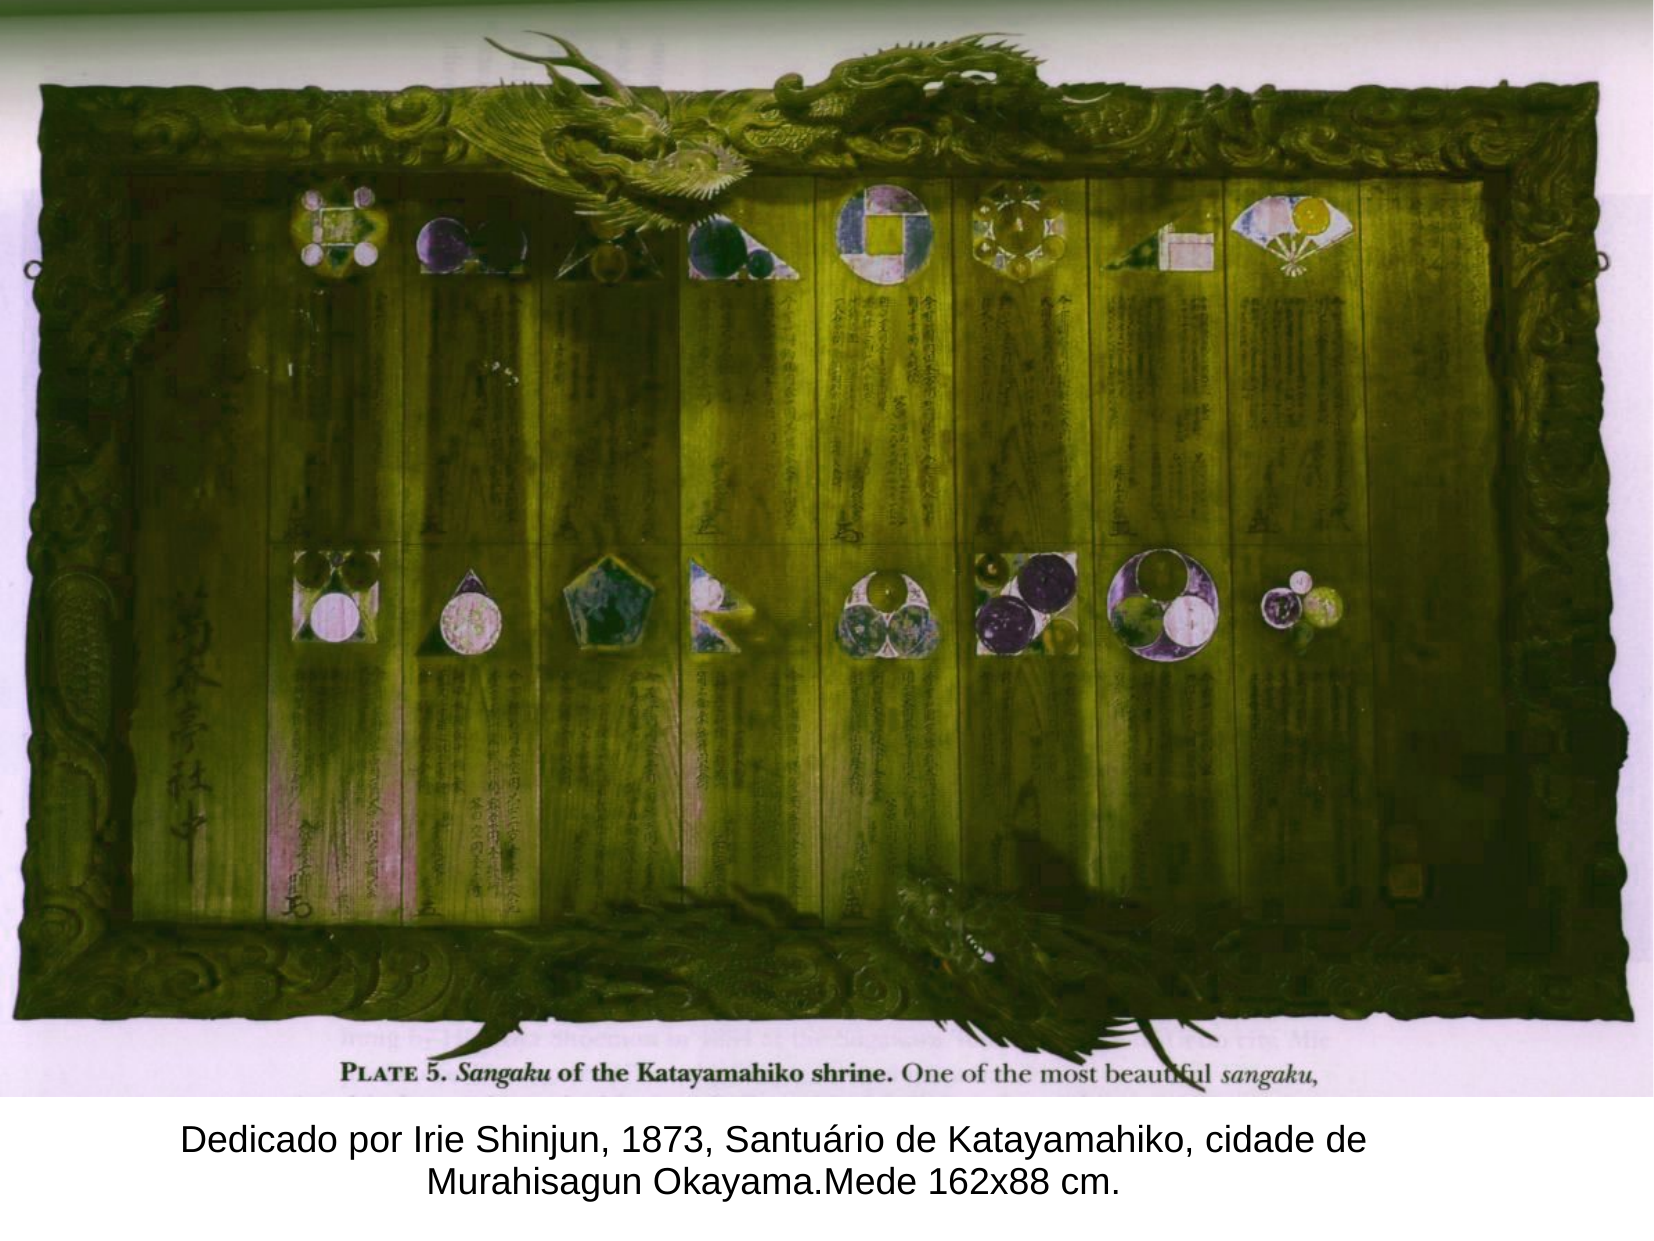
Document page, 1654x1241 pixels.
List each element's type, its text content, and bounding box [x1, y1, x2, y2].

picture [0, 0, 1654, 1097]
text_box Dedicado por Irie Shinjun, 1873, Santuário de Katayamahiko, cidade de Murahisagun Okayama.Mede 162x88 cm. [165, 1111, 1383, 1211]
